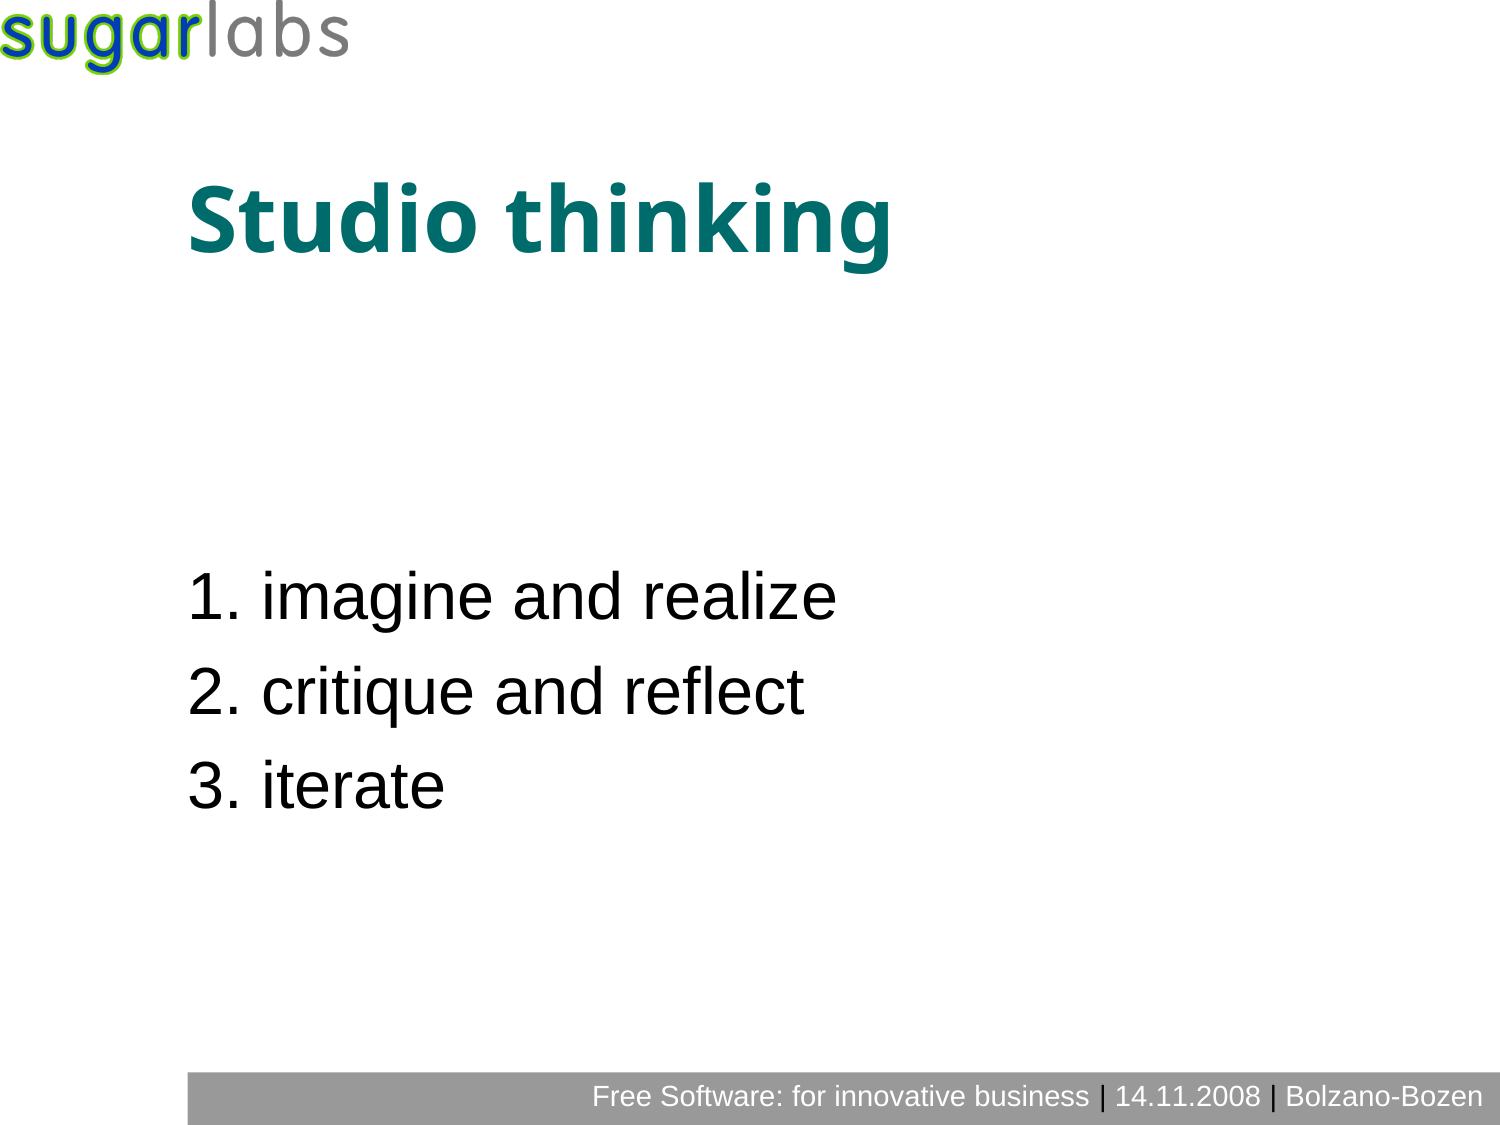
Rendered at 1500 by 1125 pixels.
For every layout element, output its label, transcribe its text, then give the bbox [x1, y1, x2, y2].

picture [0, 0, 348, 75]
title Studio thinking [187, 82, 1500, 331]
subtitle 1. imagine and realize 2. critique and reflect 3. iterate [187, 344, 1425, 1035]
